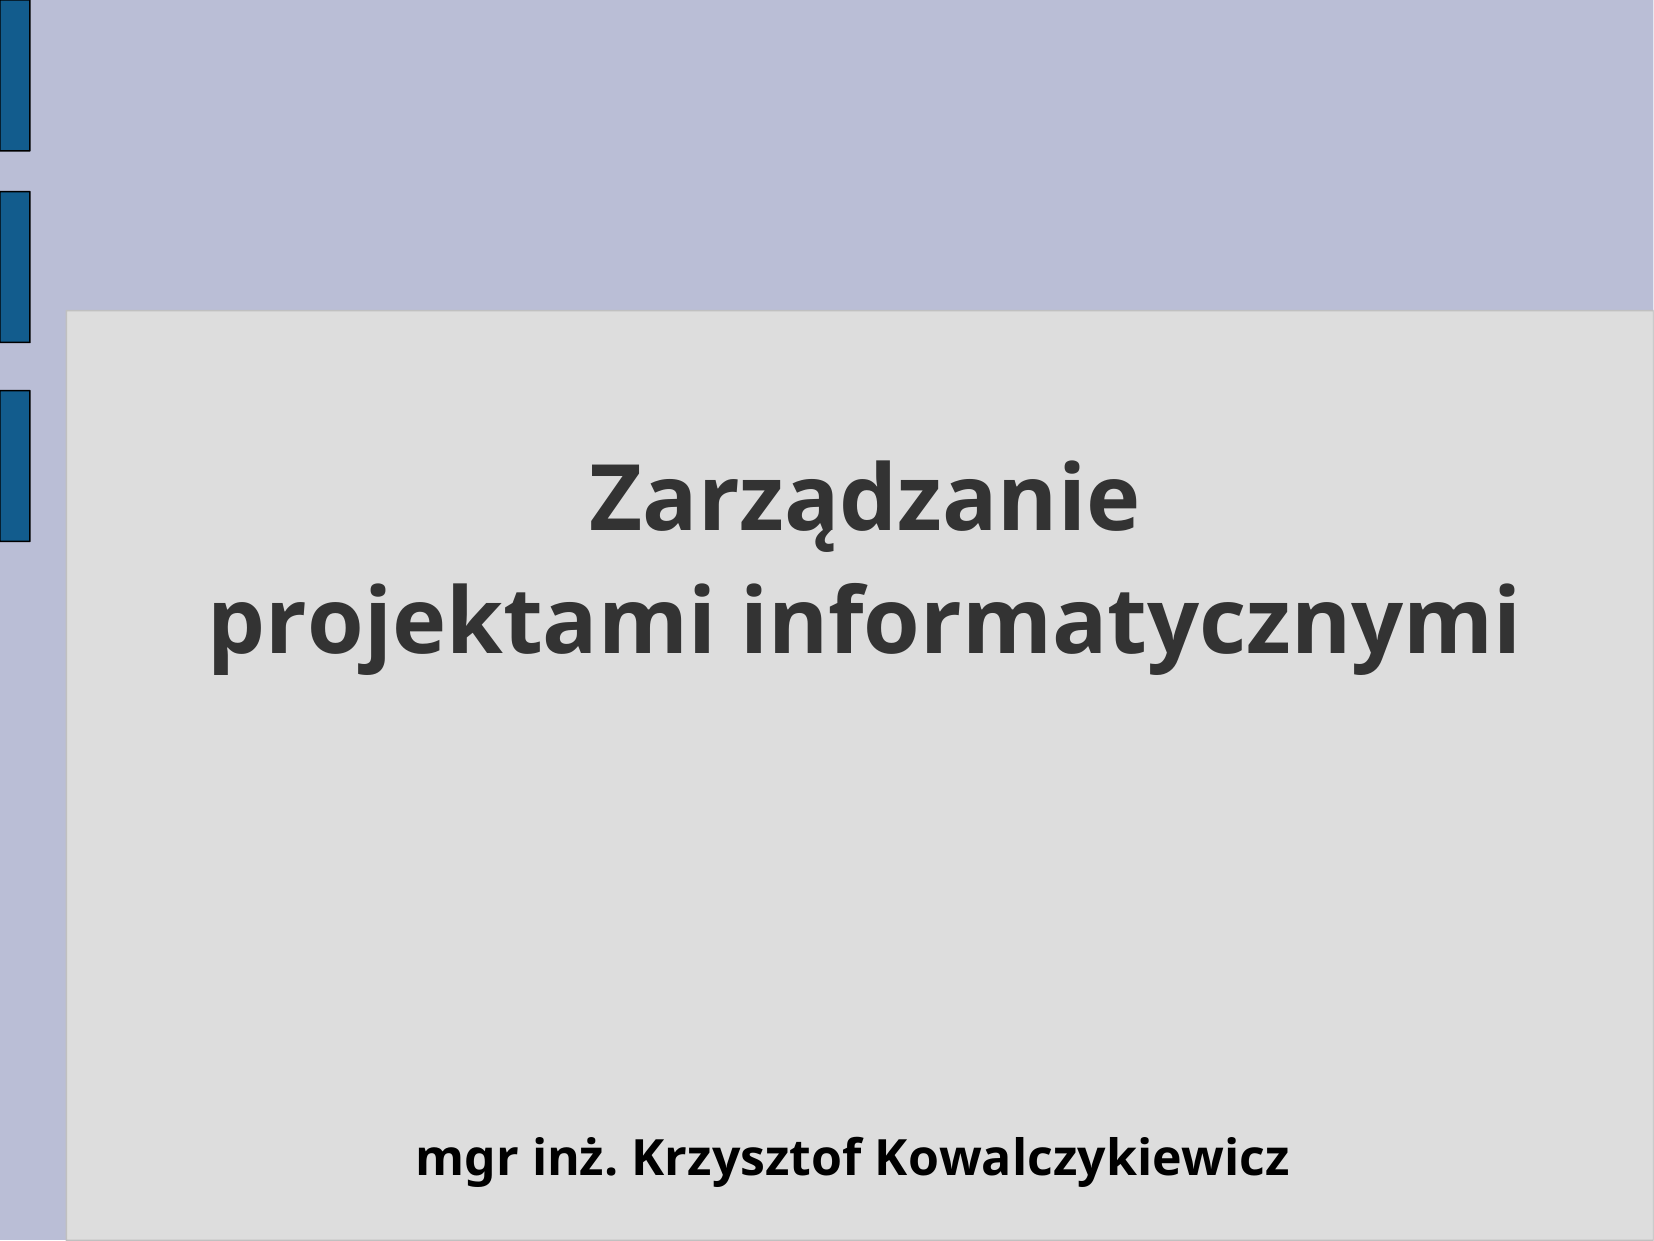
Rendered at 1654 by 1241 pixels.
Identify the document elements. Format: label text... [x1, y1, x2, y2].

list mgr inż. Krzysztof Kowalczykiewicz [138, 1122, 1551, 1241]
title Zarządzanie projektami informatycznymi [82, 329, 1648, 783]
